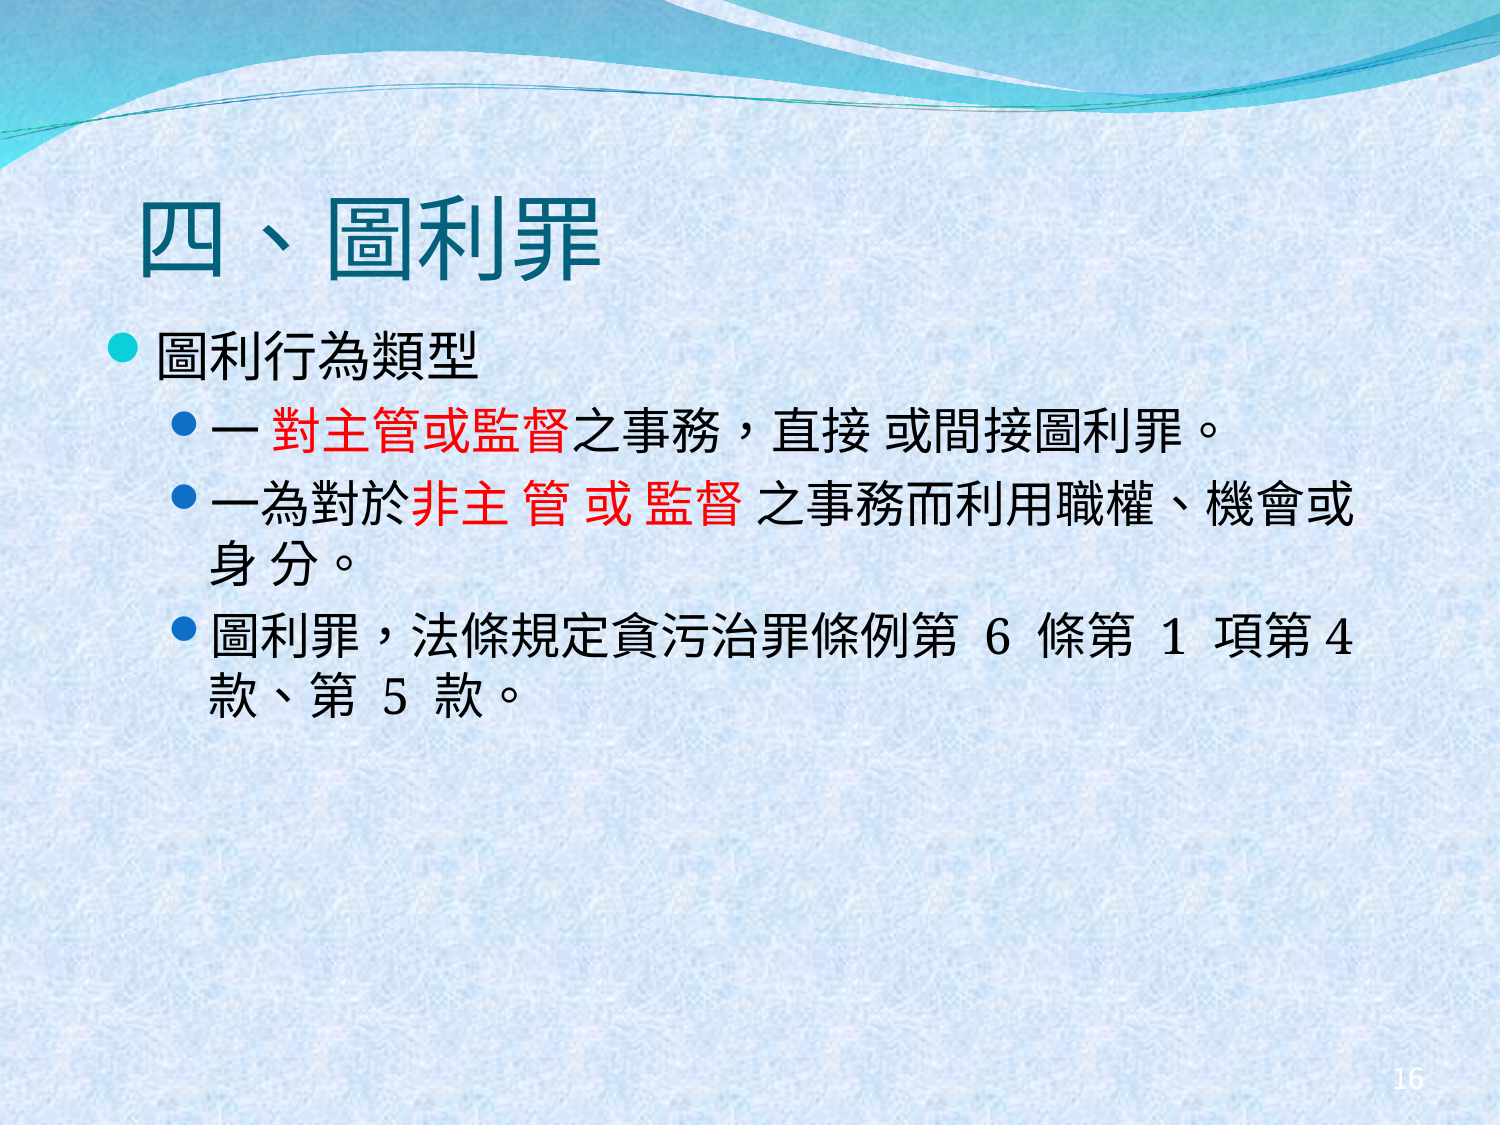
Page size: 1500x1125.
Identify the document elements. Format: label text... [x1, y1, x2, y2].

title 四、圖利罪 [135, 184, 1411, 292]
text_box <編號> [1299, 1042, 1426, 1103]
list 圖利行為類型 一 對主管或監督之事務，直接 或間接圖利罪。 一為對於非主 管 或 監督 之事務而利用職權、機會或 身 分。 圖利罪，法條規定貪污治罪條例第 6 條第 1 項第4 款、第 5 款。 [88, 314, 1411, 891]
picture [0, 0, 1500, 1125]
